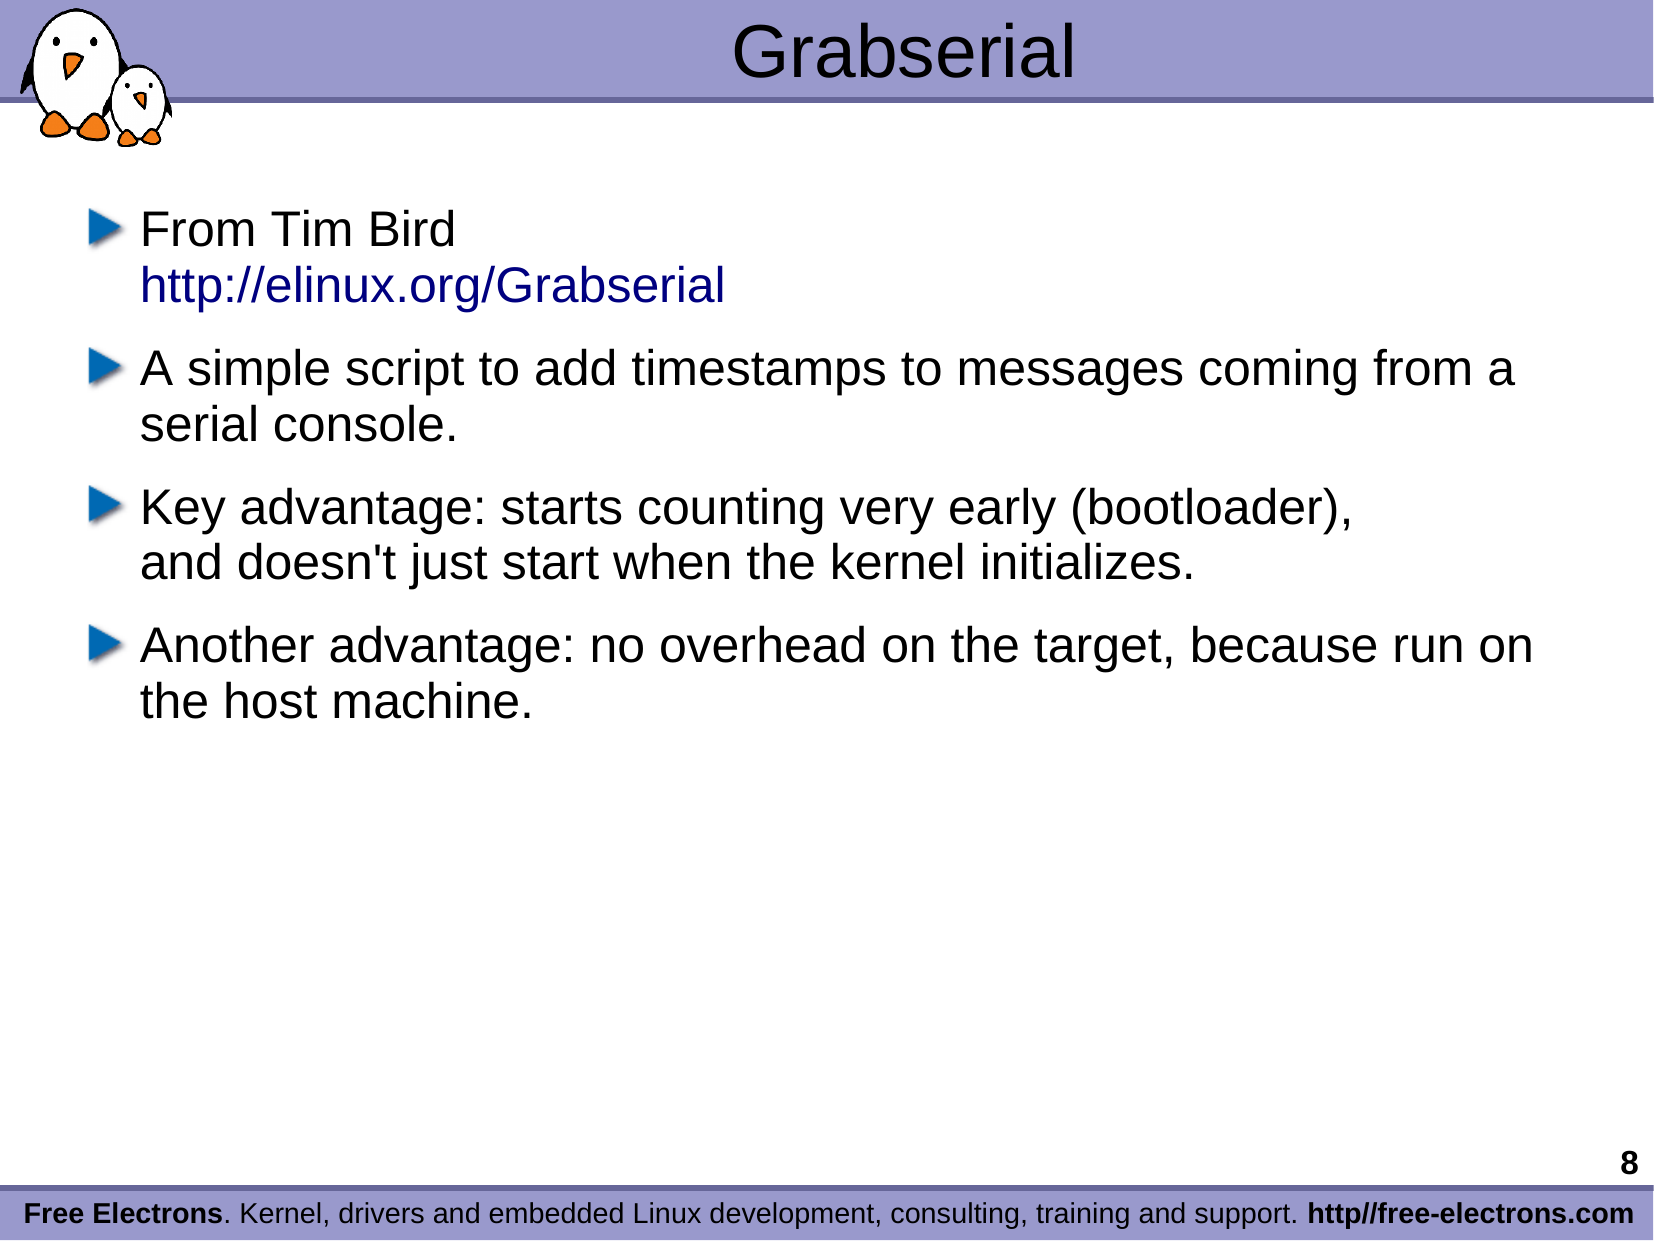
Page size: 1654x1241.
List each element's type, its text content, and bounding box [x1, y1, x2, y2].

title Grabserial [178, 4, 1631, 98]
list From Tim Bird http://elinux.org/Grabserial A simple script to add timestamps to messages coming from a serial console. Key advantage: starts counting very early (bootloader), and doesn't just start when the kernel initializes. Another advantage: no overhead on the target, because run on the host machine. [68, 201, 1592, 1118]
picture [20, 8, 172, 147]
